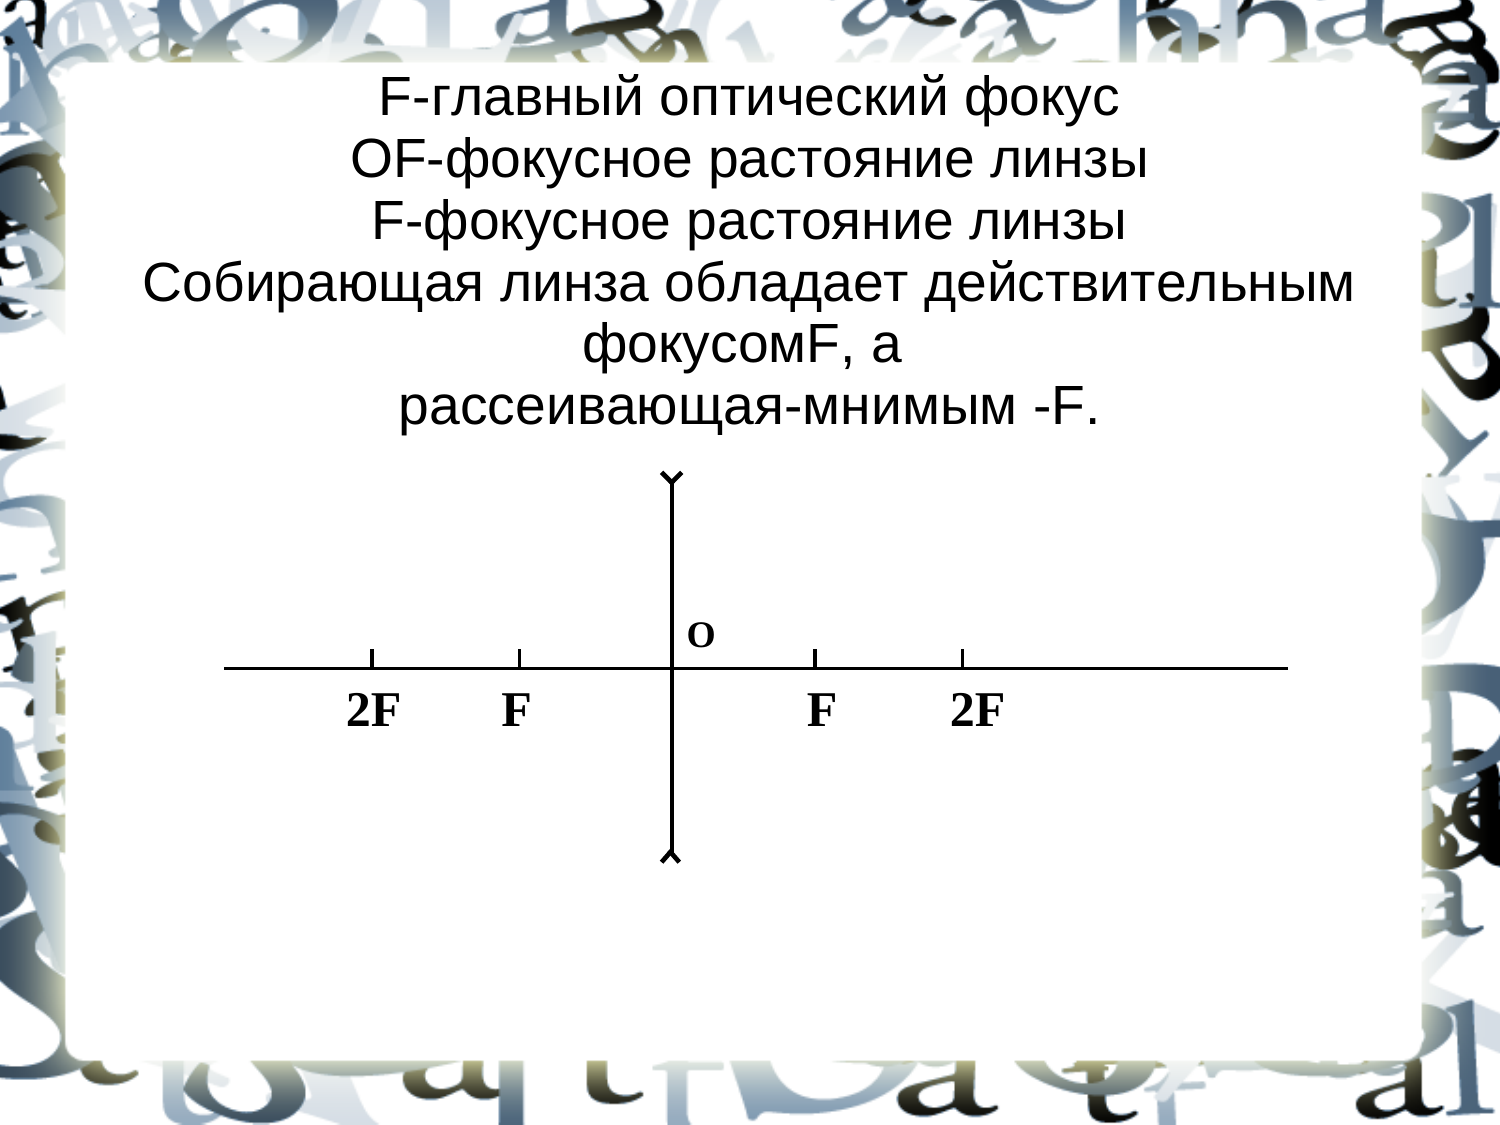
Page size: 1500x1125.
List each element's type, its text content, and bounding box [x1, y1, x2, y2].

text_box О [671, 602, 733, 663]
picture [0, 0, 1500, 1125]
text_box 2F F F 2F [674, 668, 1021, 745]
text_box 2F F F 2F [331, 668, 670, 745]
title F-главный оптический фокус ОF-фокусное растояние линзы F-фокусное растояние линзы Собирающая линза обладает действительным фокусомF, а рассеивающая-мнимым -F. [75, 0, 1425, 520]
